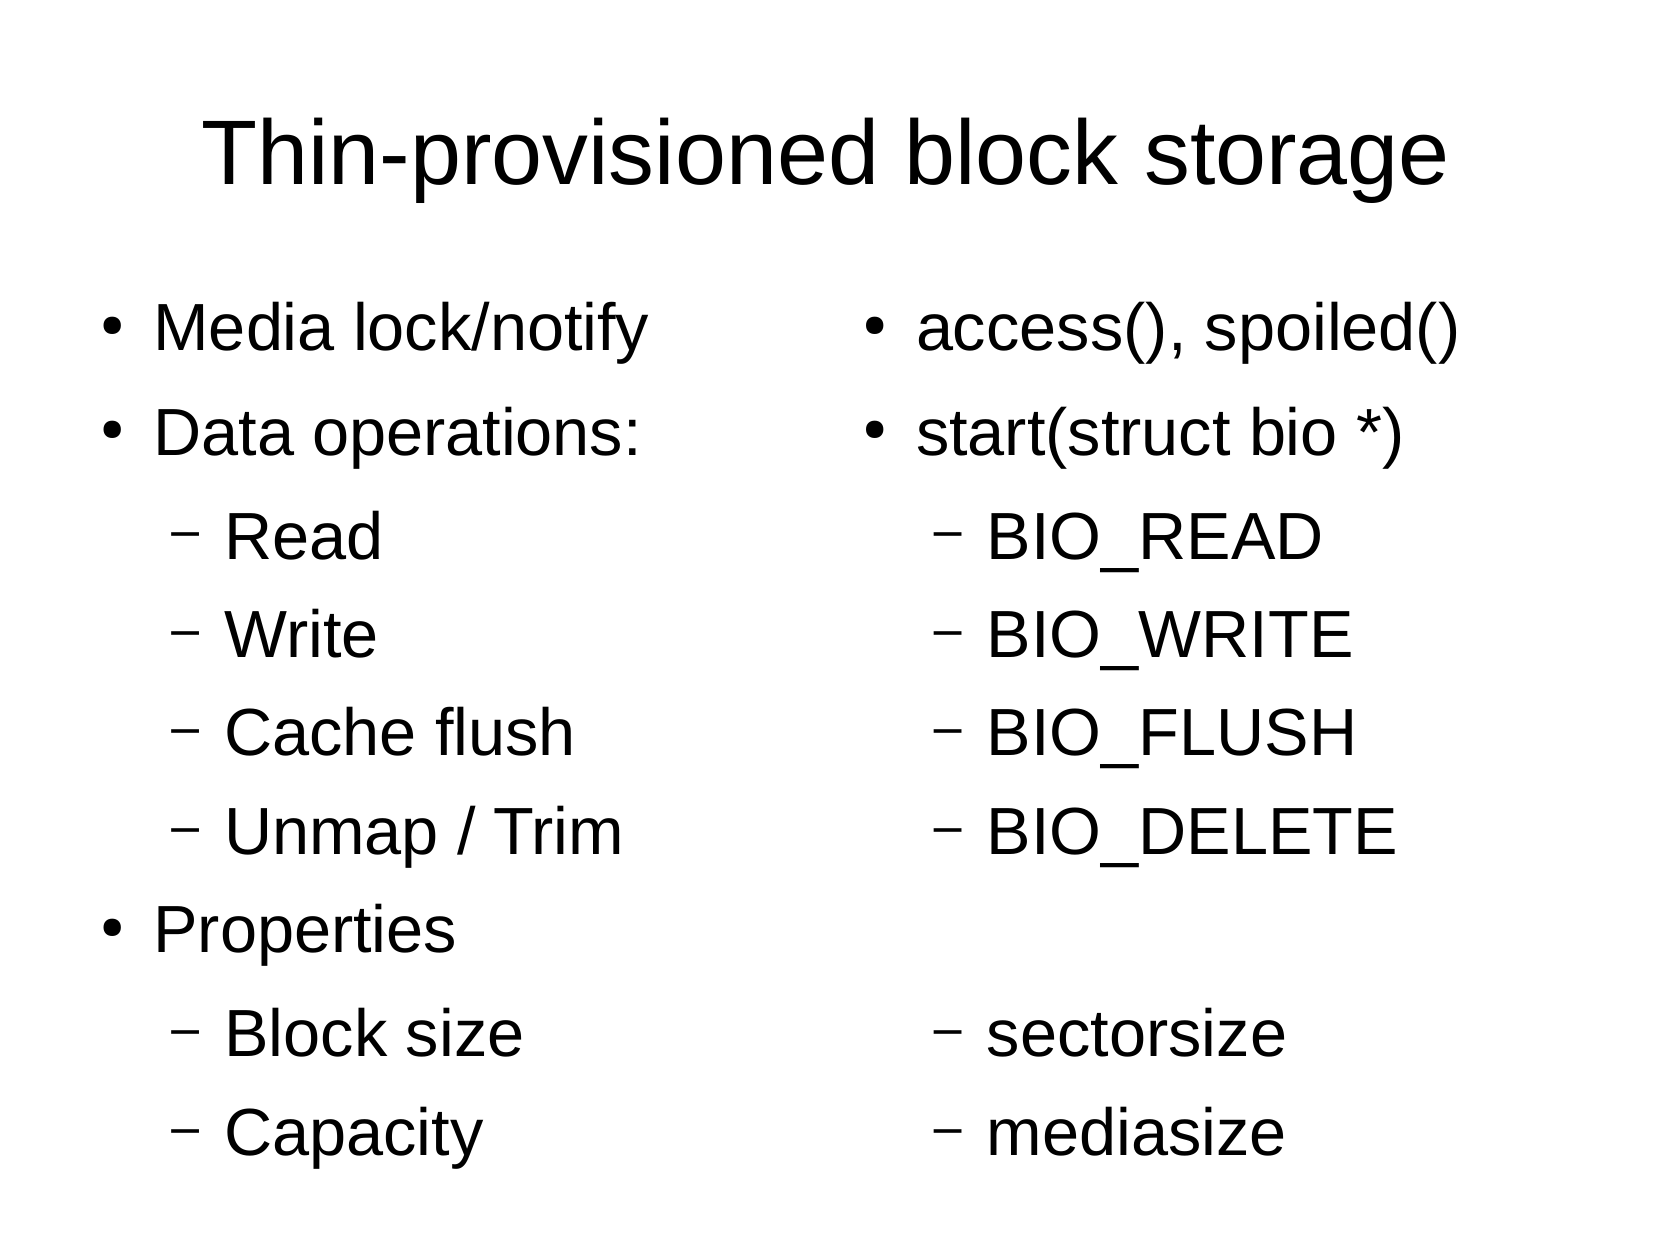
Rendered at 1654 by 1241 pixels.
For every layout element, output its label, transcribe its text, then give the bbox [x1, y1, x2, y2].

list Media lock/notify Data operations: Read Write Cache flush Unmap / Trim Properties Block size Capacity [82, 290, 809, 1170]
title Thin-provisioned block storage [82, 49, 1571, 257]
list access(), spoiled() start(struct bio *) BIO_READ BIO_WRITE BIO_FLUSH BIO_DELETE sectorsize mediasize [845, 290, 1572, 1170]
